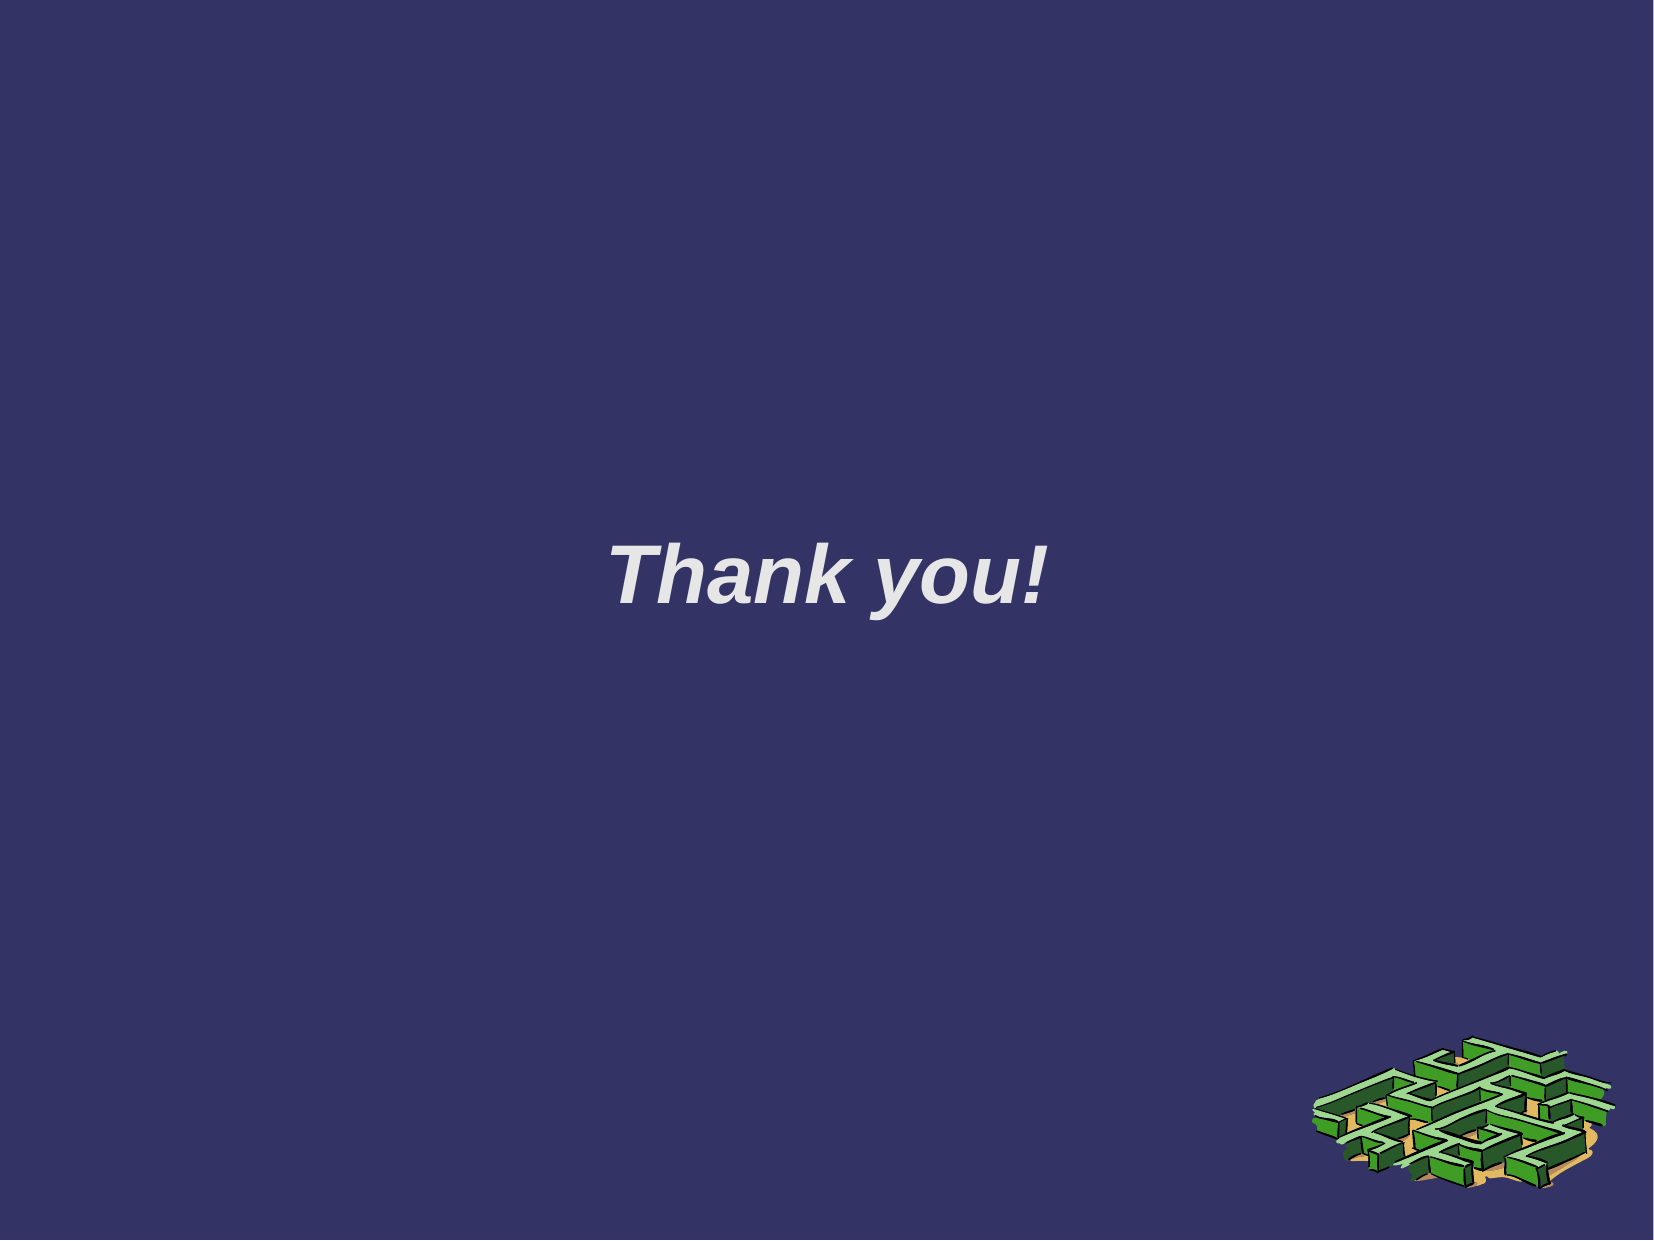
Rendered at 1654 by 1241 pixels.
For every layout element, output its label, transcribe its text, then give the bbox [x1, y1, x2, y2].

title Thank you! [121, 475, 1534, 683]
